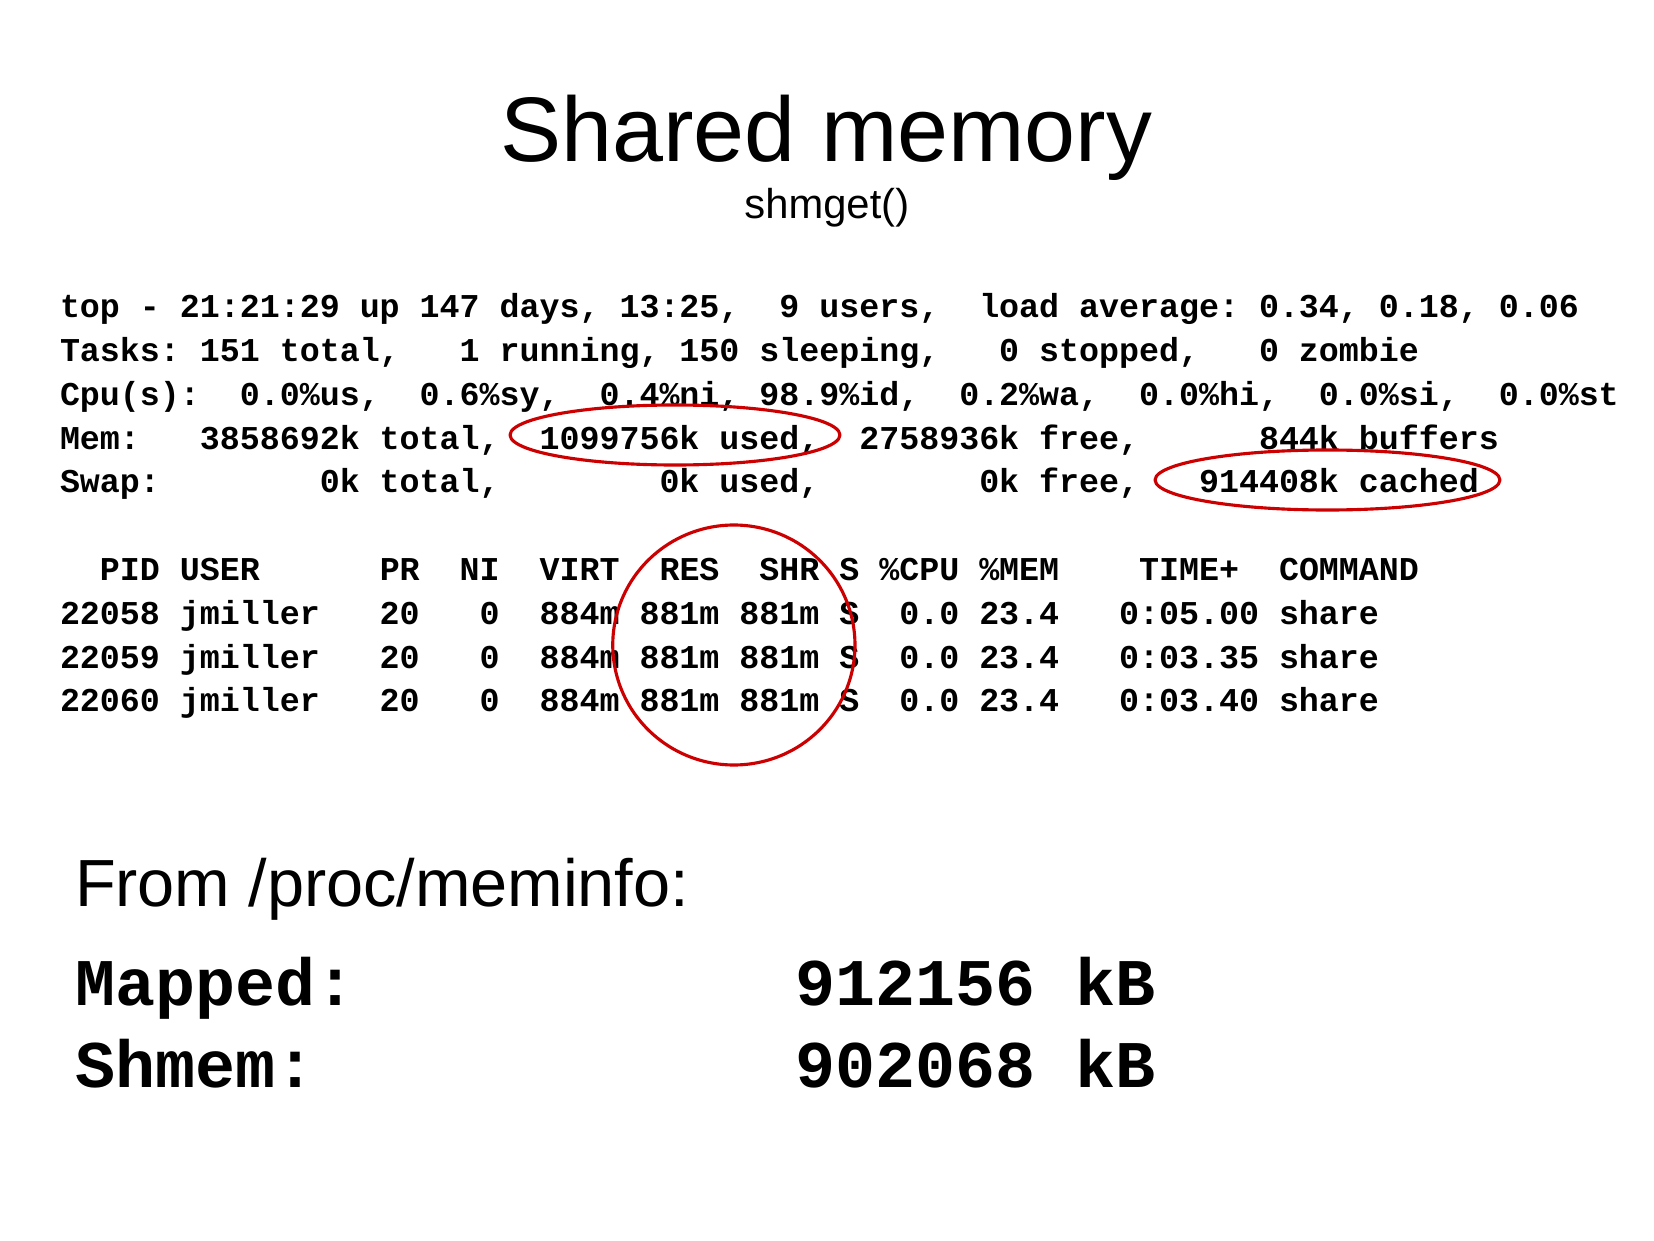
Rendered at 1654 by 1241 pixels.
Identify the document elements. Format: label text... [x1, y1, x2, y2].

list top - 21:21:29 up 147 days, 13:25, 9 users, load average: 0.34, 0.18, 0.06 Tasks: 151 total, 1 running, 150 sleeping, 0 stopped, 0 zombie Cpu(s): 0.0%us, 0.6%sy, 0.4%ni, 98.9%id, 0.2%wa, 0.0%hi, 0.0%si, 0.0%st Mem: 3858692k total, 1099756k used, 2758936k free, 844k buffers Swap: 0k total, 0k used, 0k free, 914408k cached PID USER PR NI VIRT RES SHR S %CPU %MEM TIME+ COMMAND 22058 jmiller 20 0 884m 881m 881m S 0.0 23.4 0:05.00 share 22059 jmiller 20 0 884m 881m 881m S 0.0 23.4 0:03.35 share 22060 jmiller 20 0 884m 881m 881m S 0.0 23.4 0:03.40 share [60, 290, 1636, 720]
list From /proc/meminfo: Mapped: 912156 kB Shmem: 902068 kB [75, 846, 1564, 1237]
list top - 21:21:29 up 147 days, 13:25, 9 users, load average: 0.34, 0.18, 0.06 Tasks: 151 total, 1 running, 150 sleeping, 0 stopped, 0 zombie Cpu(s): 0.0%us, 0.6%sy, 0.4%ni, 98.9%id, 0.2%wa, 0.0%hi, 0.0%si, 0.0%st Mem: 3858692k total, 1099756k used, 2758936k free, 844k buffers Swap: 0k total, 0k used, 0k free, 914408k cached PID USER PR NI VIRT RES SHR S %CPU %MEM TIME+ COMMAND 22058 jmiller 20 0 884m 881m 881m S 0.0 23.4 0:05.00 share 22059 jmiller 20 0 884m 881m 881m S 0.0 23.4 0:03.35 share 22060 jmiller 20 0 884m 881m 881m S 0.0 23.4 0:03.40 share [615, 527, 853, 720]
title Shared memory shmget() [82, 49, 1571, 257]
